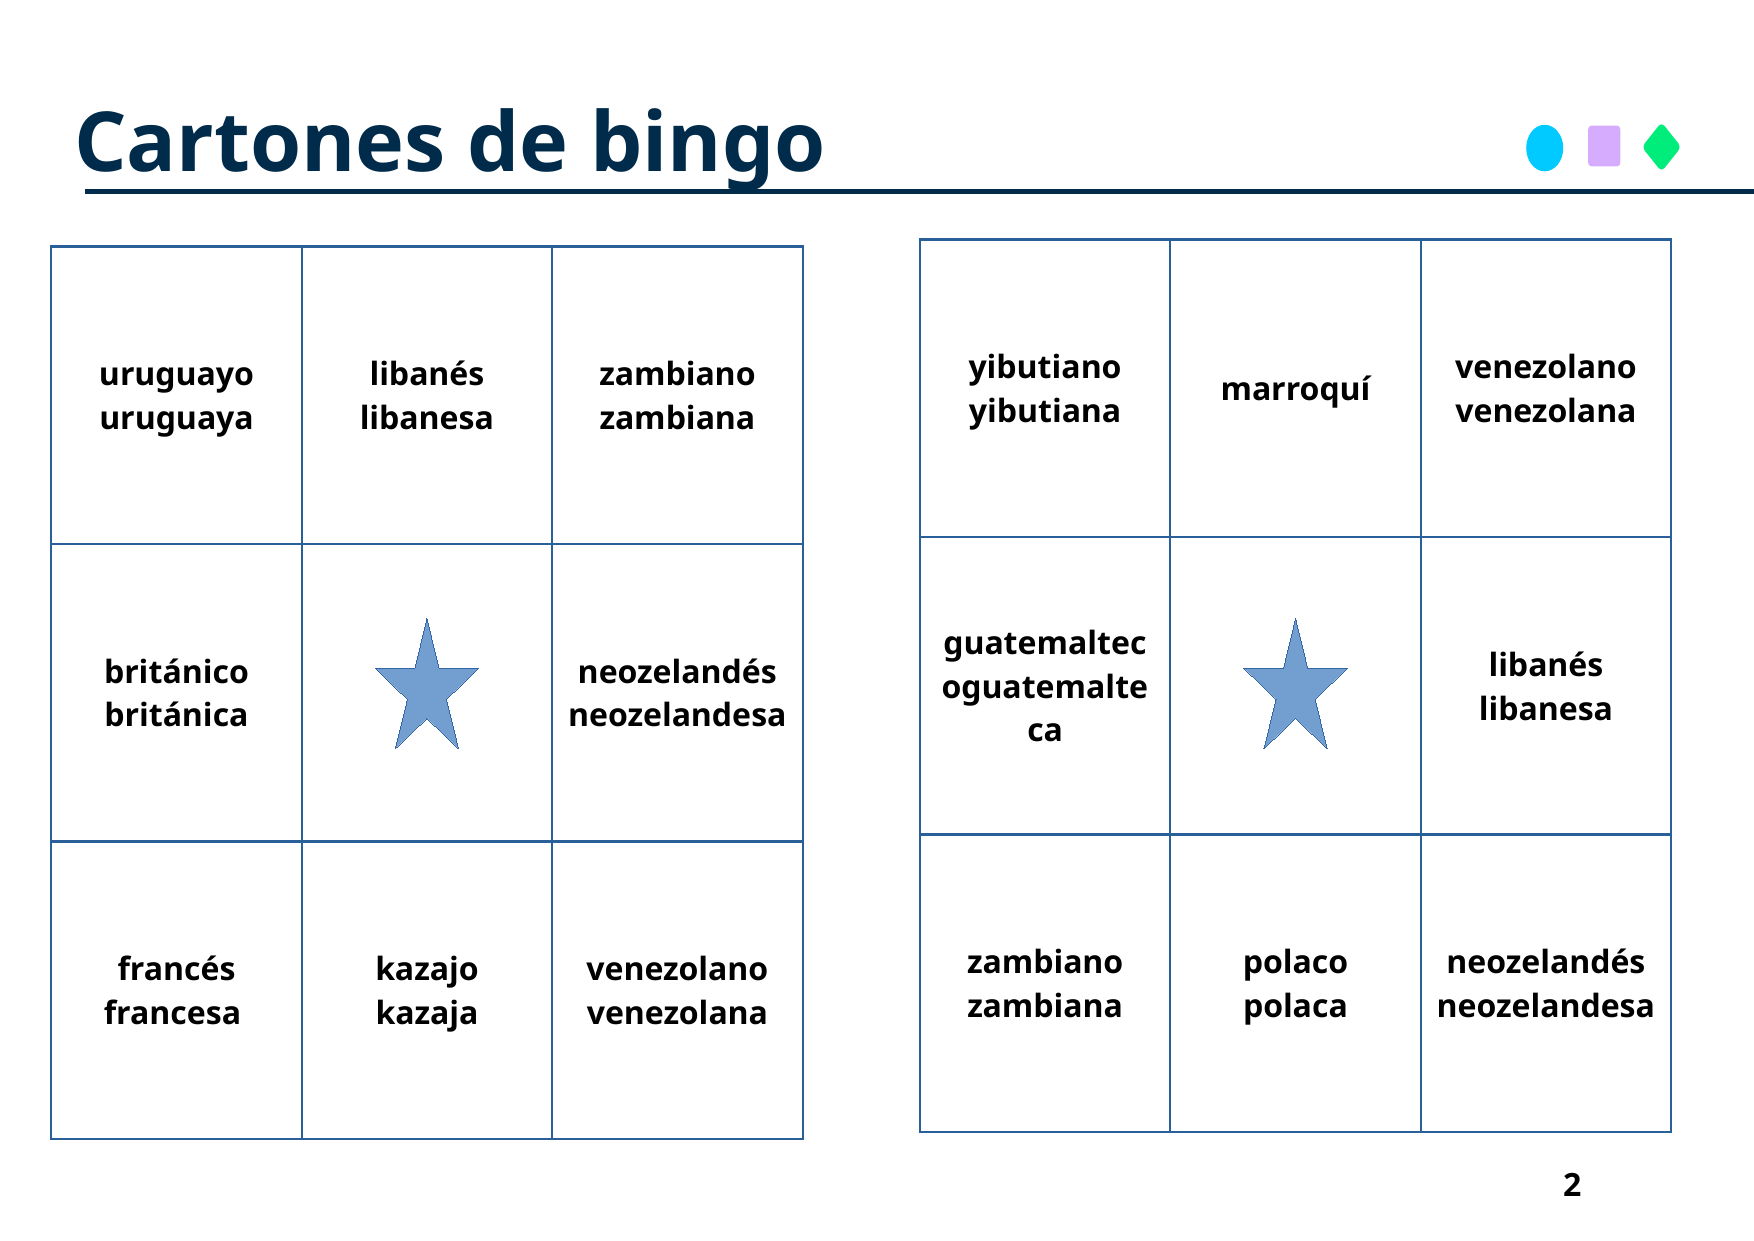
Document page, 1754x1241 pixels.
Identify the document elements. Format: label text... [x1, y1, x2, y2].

table_header libanés libanesa [303, 248, 551, 543]
table_header uruguayo uruguaya [52, 248, 301, 543]
table_cell neozelandés neozelandesa [1422, 836, 1670, 1131]
table_cell [303, 545, 551, 840]
text_box [375, 618, 479, 749]
table_cell polaco polaca [1171, 836, 1420, 1131]
table_cell [1171, 538, 1420, 833]
table_cell guatemaltecoguatemalteca [921, 538, 1169, 833]
text_box [1243, 618, 1348, 749]
title Cartones de bingo [74, 32, 1404, 196]
table_cell francés francesa [52, 843, 301, 1138]
table_cell neozelandés neozelandesa [553, 545, 802, 840]
table_cell kazajo kazaja [303, 843, 551, 1138]
table_header marroquí [1171, 241, 1420, 536]
table_cell zambiano zambiana [921, 836, 1169, 1131]
table_cell venezolano venezolana [553, 843, 802, 1138]
table_cell libanés libanesa [1422, 538, 1670, 833]
table_header zambiano zambiana [553, 248, 802, 543]
table_cell británico británica [52, 545, 301, 840]
table_header venezolano venezolana [1422, 241, 1670, 536]
table_header yibutiano yibutiana [921, 241, 1169, 536]
